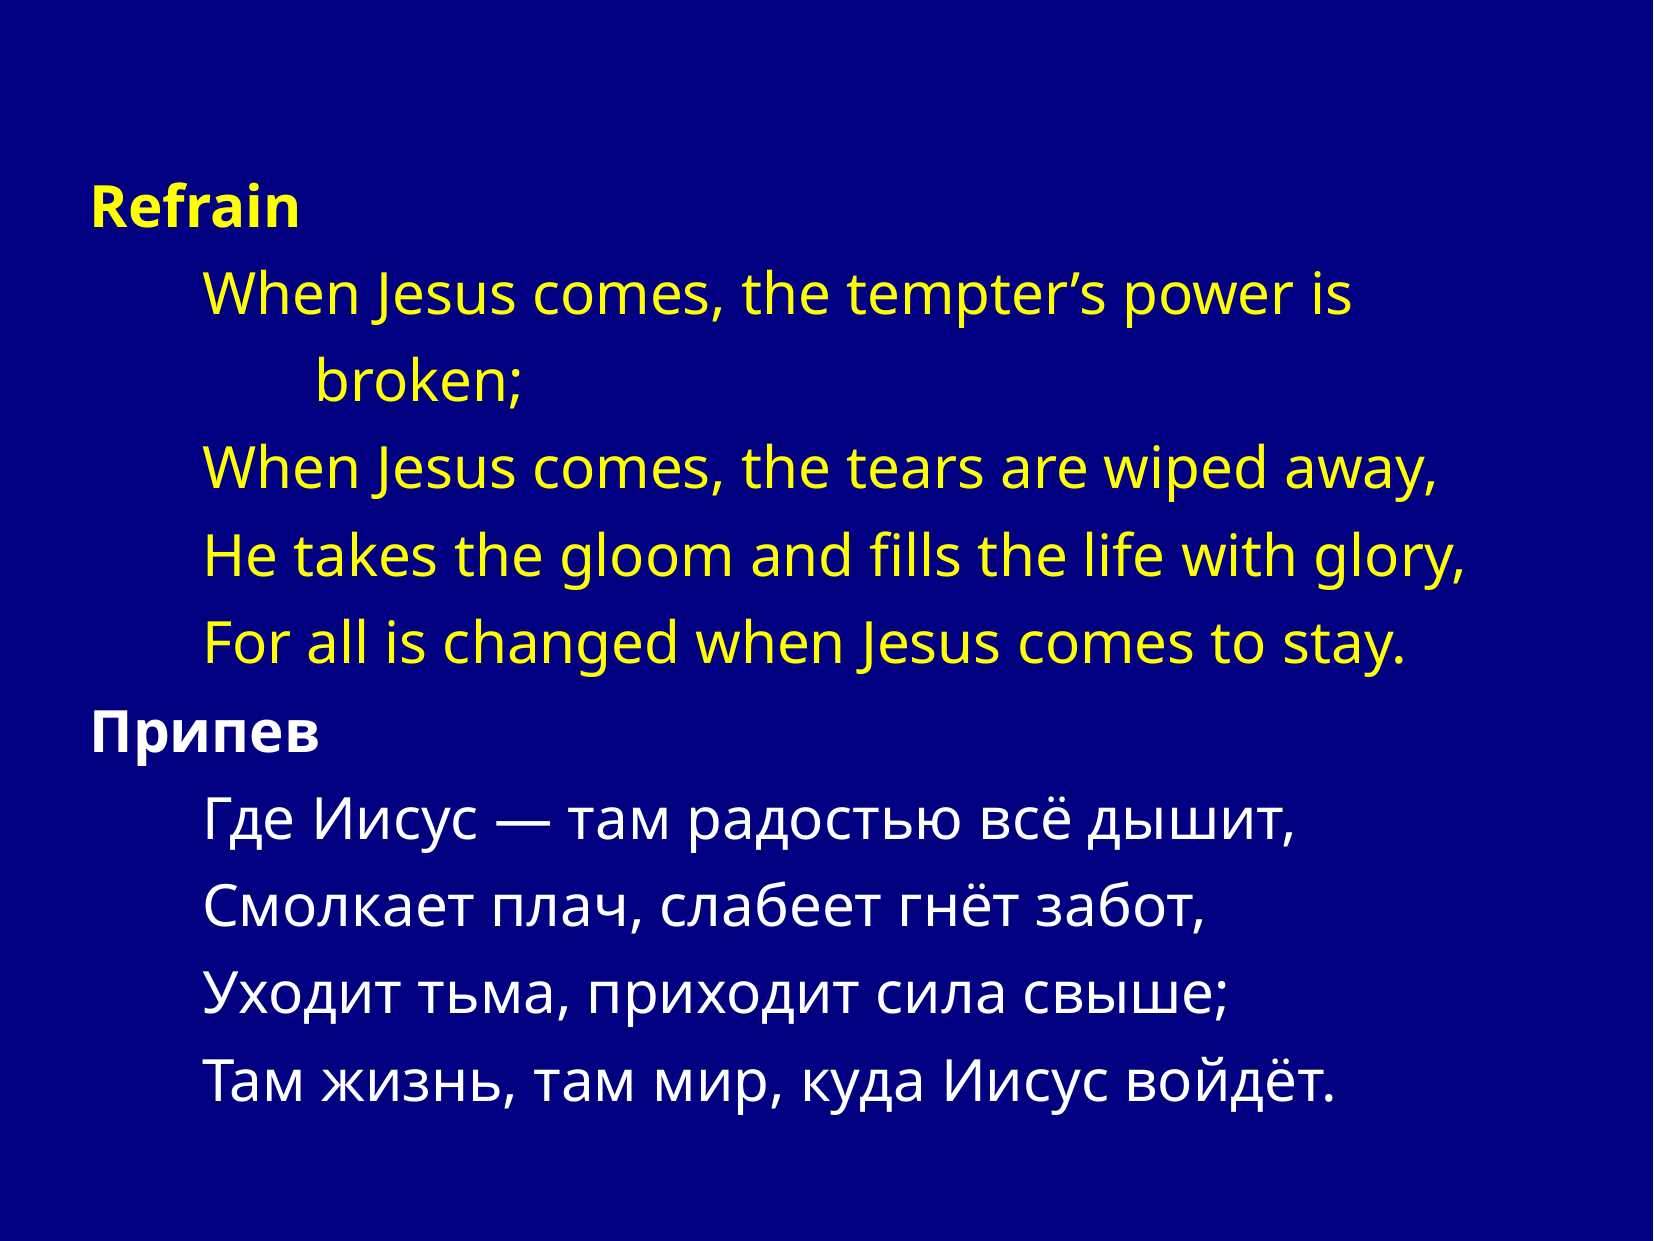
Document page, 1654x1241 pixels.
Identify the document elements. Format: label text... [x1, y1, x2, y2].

text_box Refrain When Jesus comes, the tempter’s power is broken; When Jesus comes, the tears are wiped away, He takes the gloom and fills the life with glory, For all is changed when Jesus comes to stay. [75, 150, 1653, 638]
text_box Припев Где Иисус — там радостью всё дышит, Смолкает плач, слабеет гнёт забот, Уходит тьма, приходит сила свыше; Там жизнь, там мир, куда Иисус войдёт. [75, 675, 1653, 1163]
